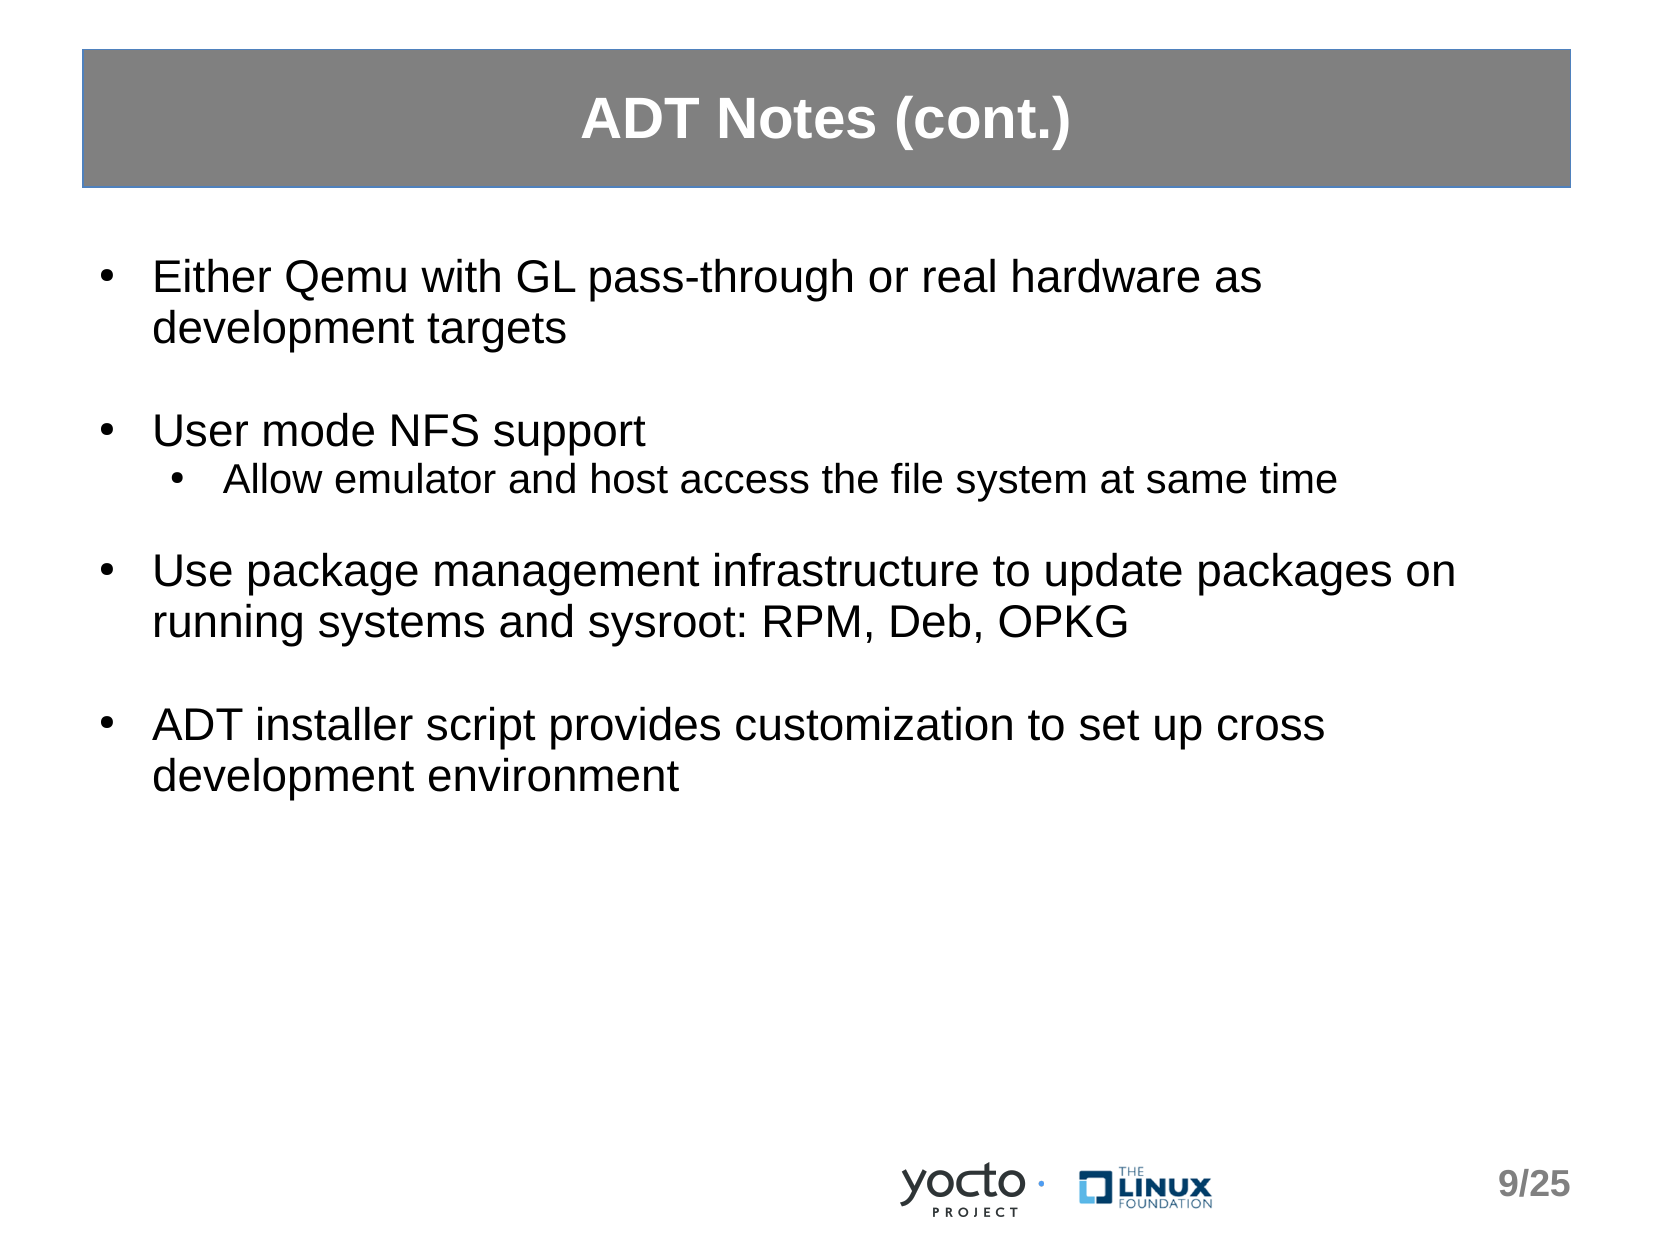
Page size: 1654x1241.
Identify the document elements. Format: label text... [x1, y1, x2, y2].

picture [1075, 1162, 1215, 1211]
picture [900, 1162, 1044, 1217]
text_box Either Qemu with GL pass-through or real hardware as development targets User mode NFS support Allow emulator and host access the file system at same time Use package management infrastructure to update packages on running systems and sysroot: RPM, Deb, OPKG ADT installer script provides customization to set up cross development environment [66, 243, 1548, 909]
title ADT Notes (cont.) [82, 49, 1571, 188]
